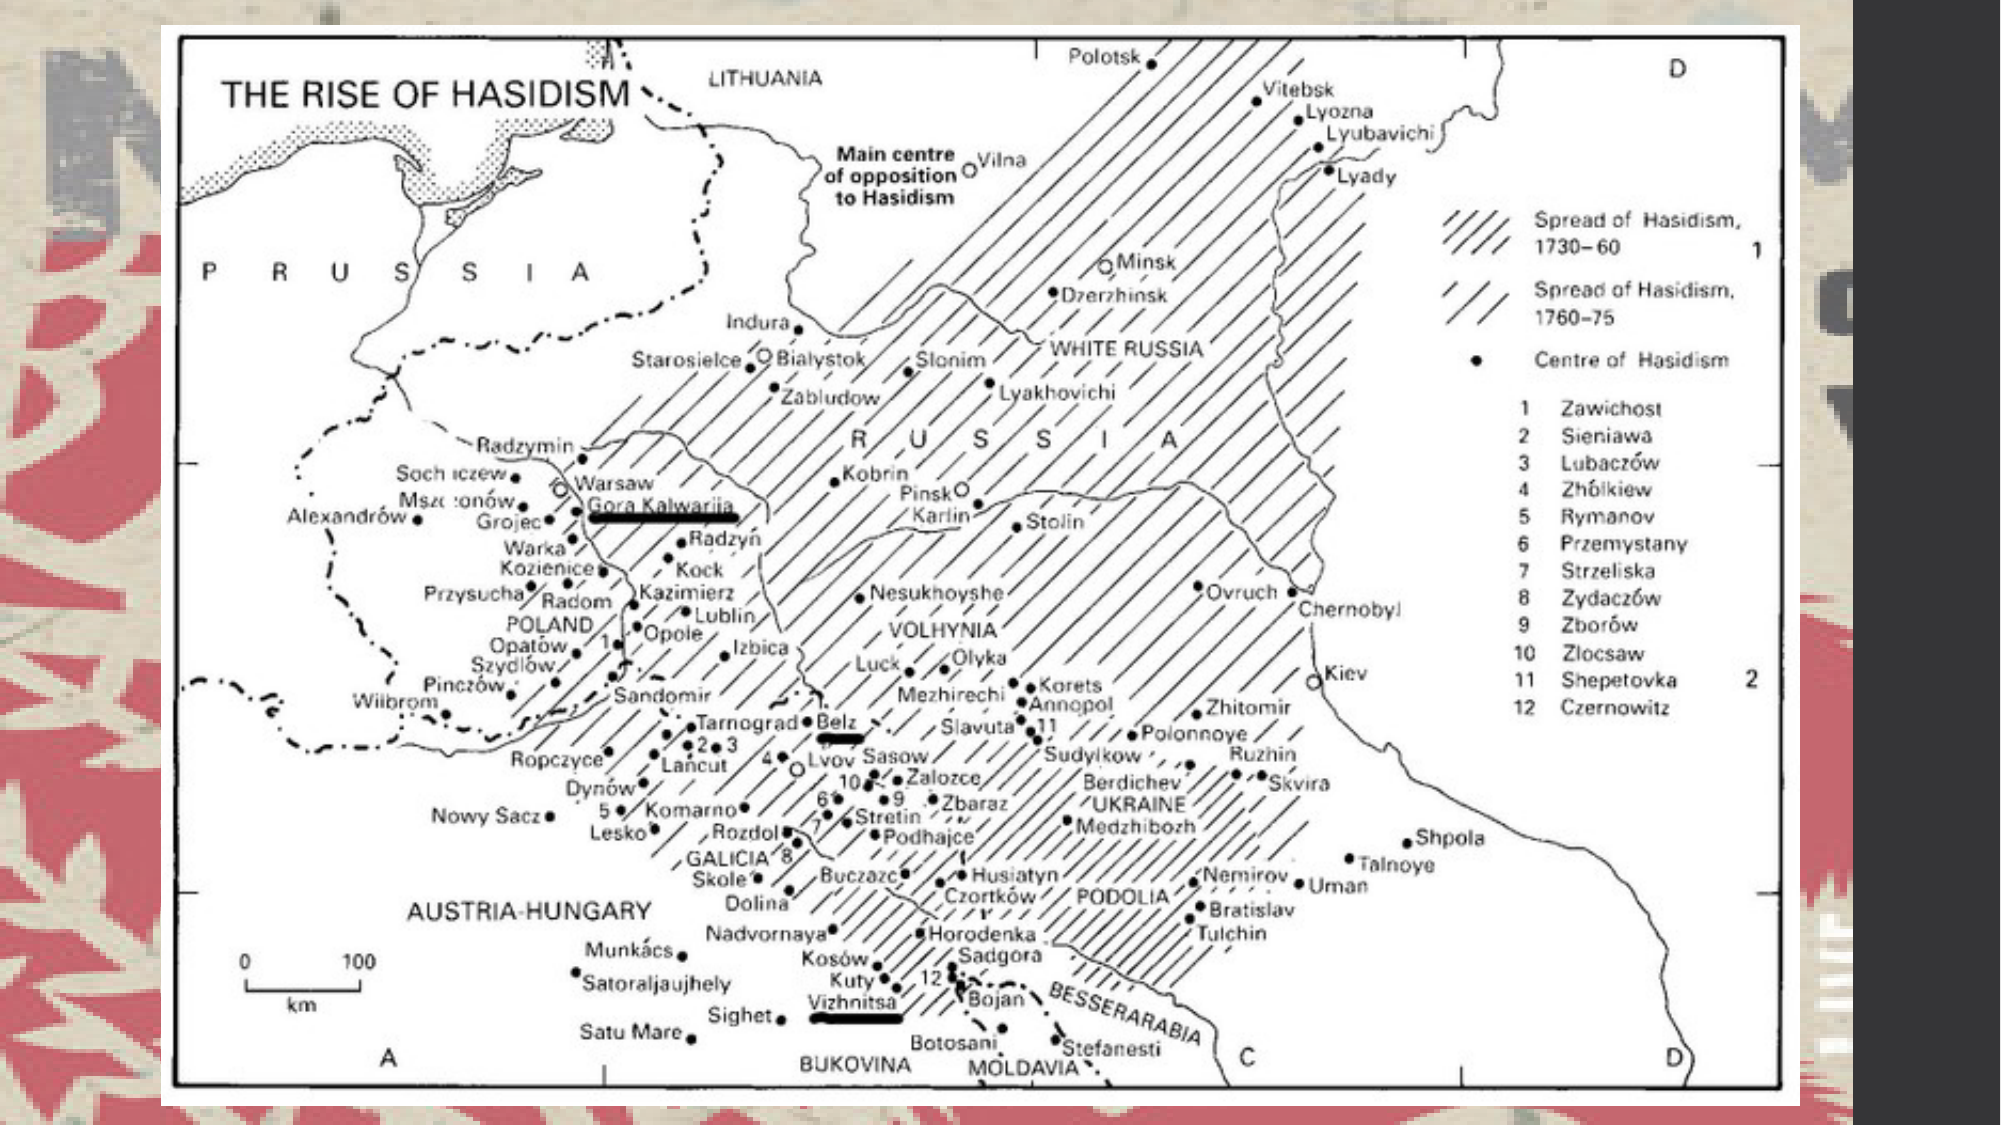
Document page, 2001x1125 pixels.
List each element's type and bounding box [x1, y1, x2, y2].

picture [161, 25, 1800, 1106]
